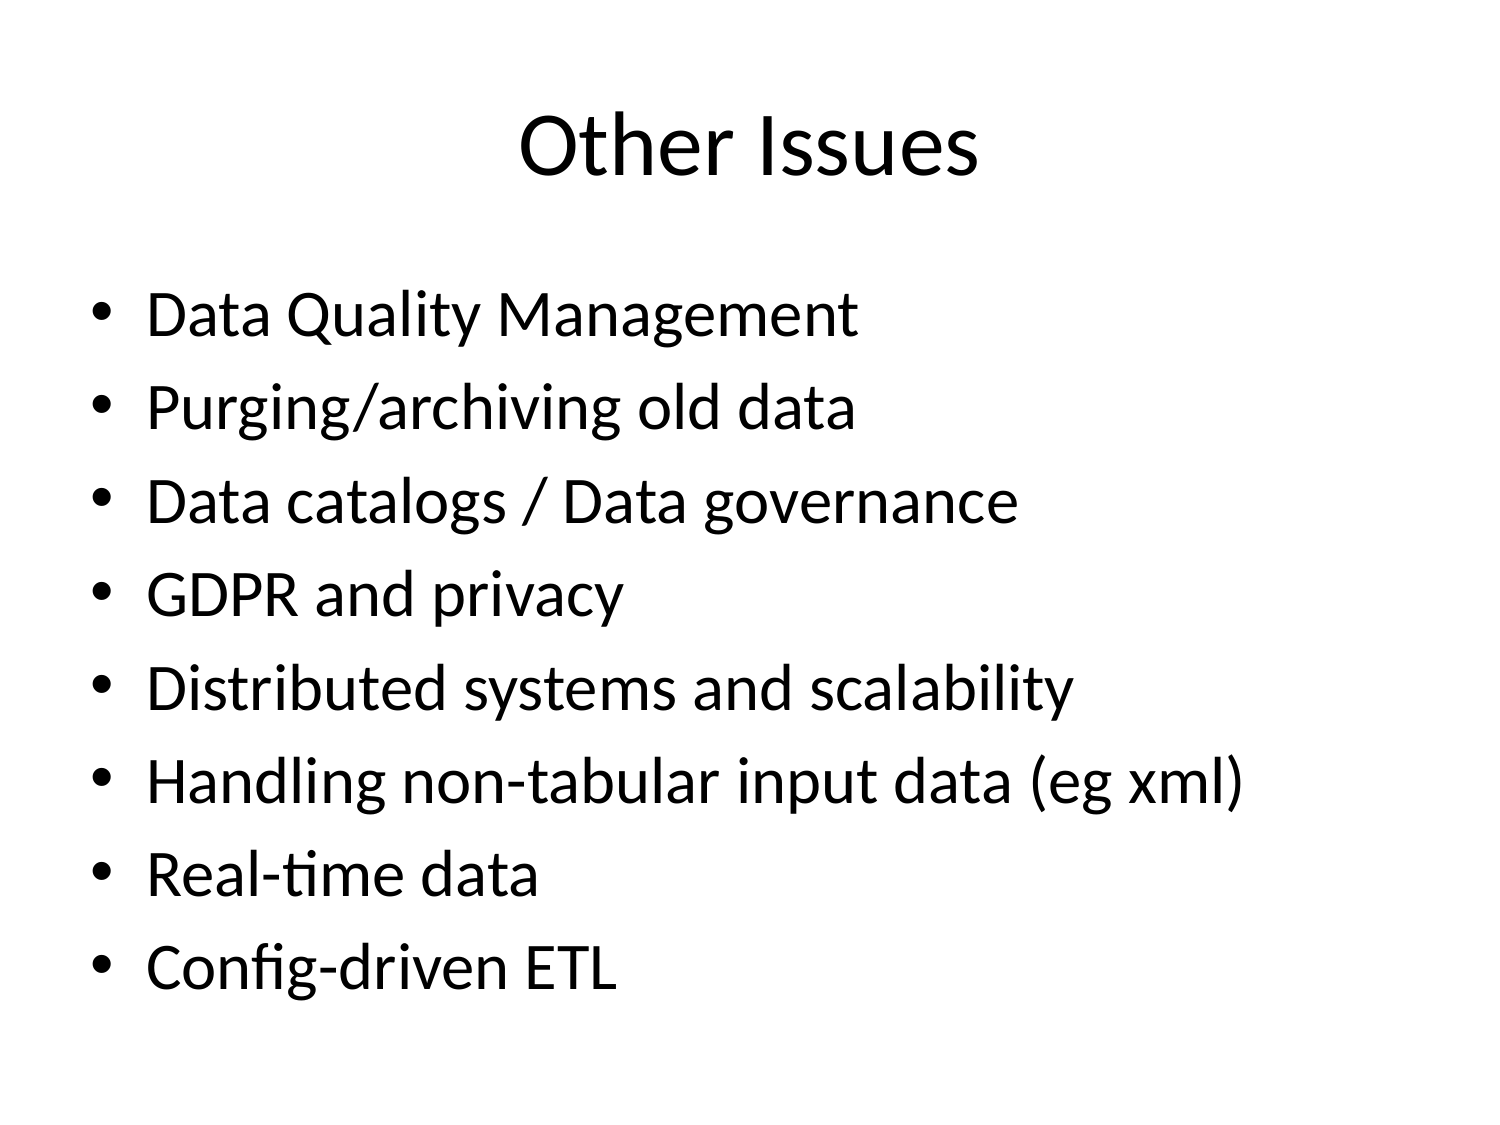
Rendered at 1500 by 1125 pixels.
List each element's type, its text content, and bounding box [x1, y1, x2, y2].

title Other Issues [75, 45, 1425, 233]
list Data Quality Management Purging/archiving old data Data catalogs / Data governance GDPR and privacy Distributed systems and scalability Handling non-tabular input data (eg xml) Real-time data Config-driven ETL [75, 262, 1425, 1005]
